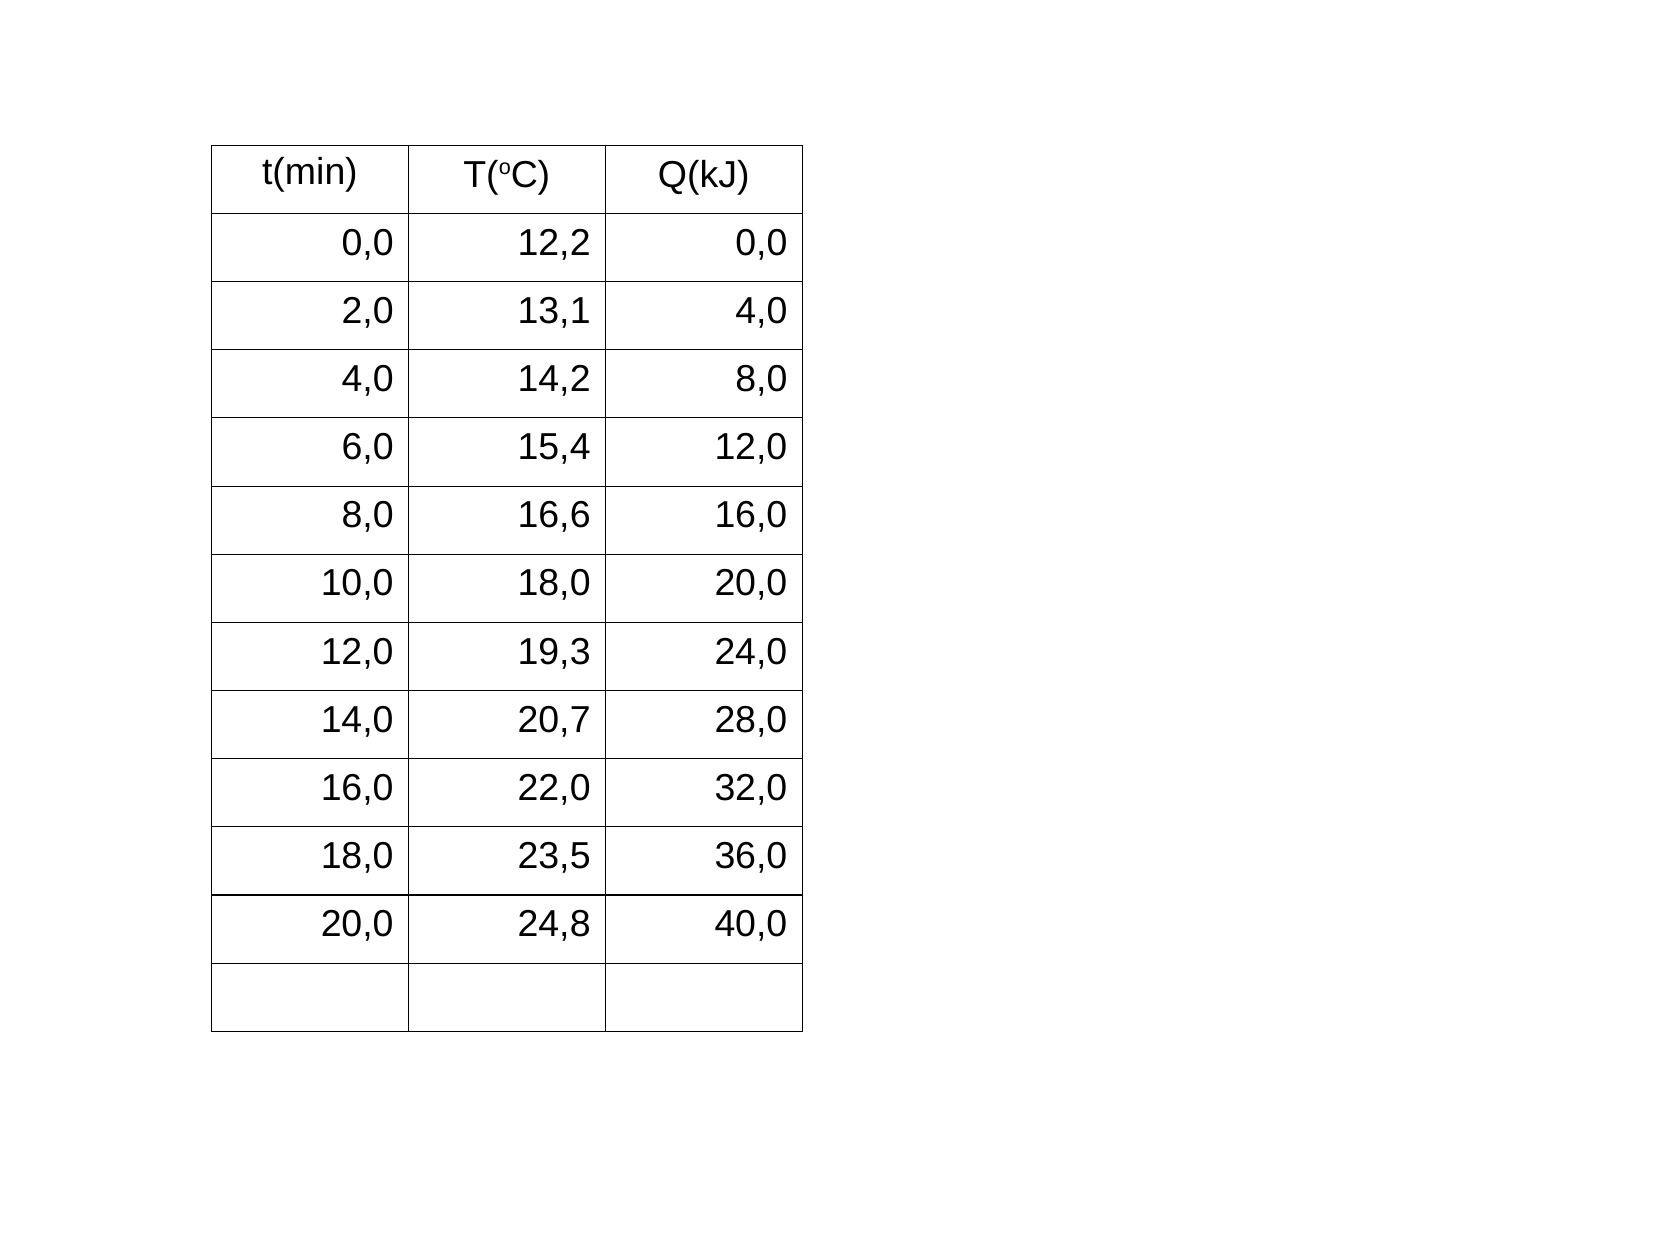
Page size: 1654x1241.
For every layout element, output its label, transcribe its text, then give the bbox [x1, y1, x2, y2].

table_cell 12,0 [606, 418, 802, 486]
table_cell 16,6 [409, 487, 605, 554]
table_cell 20,0 [606, 555, 802, 622]
table_cell 6,0 [212, 418, 408, 486]
table_cell 12,0 [212, 623, 408, 690]
table_cell 14,0 [212, 691, 408, 758]
table_cell 32,0 [606, 759, 802, 826]
table_cell 8,0 [606, 350, 802, 417]
table_cell [212, 964, 408, 1031]
table_cell 15,4 [409, 418, 605, 486]
table_cell 14,2 [409, 350, 605, 417]
table_cell 20,0 [212, 896, 408, 963]
table_cell 10,0 [212, 555, 408, 622]
table_cell 28,0 [606, 691, 802, 758]
table_cell 0,0 [212, 214, 408, 281]
table_cell 16,0 [212, 759, 408, 826]
table_cell [606, 964, 802, 1031]
table_cell 18,0 [212, 827, 408, 894]
table_cell 22,0 [409, 759, 605, 826]
table_header Q(kJ) [606, 146, 802, 213]
table_cell [409, 964, 605, 1031]
table_cell 18,0 [409, 555, 605, 622]
table_header T(oC) [409, 146, 605, 213]
table_cell 0,0 [606, 214, 802, 281]
table_cell 4,0 [212, 350, 408, 417]
table_cell 12,2 [409, 214, 605, 281]
table_cell 19,3 [409, 623, 605, 690]
table_cell 4,0 [606, 282, 802, 349]
table_cell 13,1 [409, 282, 605, 349]
table_cell 24,8 [409, 896, 605, 963]
table_cell 20,7 [409, 691, 605, 758]
table_cell 36,0 [606, 827, 802, 894]
table_cell 24,0 [606, 623, 802, 690]
table_cell 8,0 [212, 487, 408, 554]
table_cell 16,0 [606, 487, 802, 554]
table_cell 40,0 [606, 896, 802, 963]
table_header t(min) [212, 146, 408, 213]
table_cell 23,5 [409, 827, 605, 894]
table_cell 2,0 [212, 282, 408, 349]
